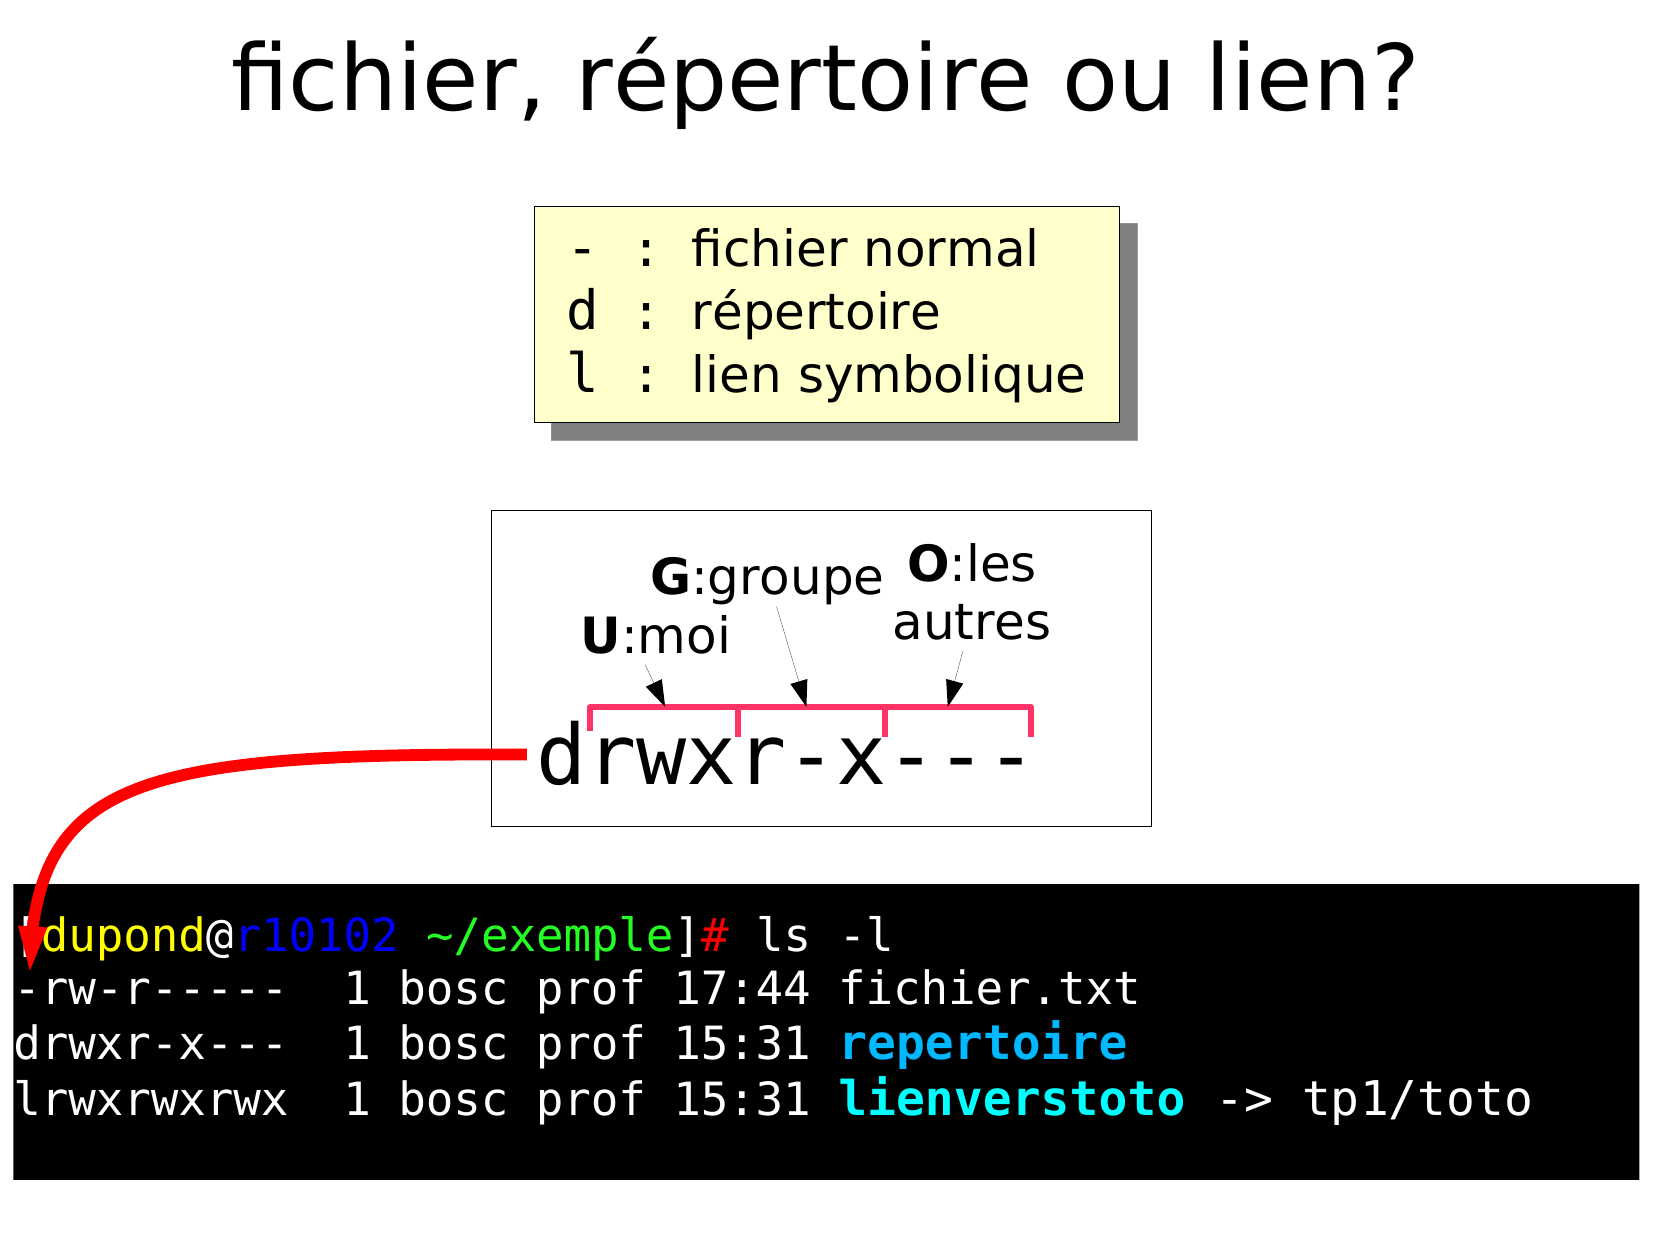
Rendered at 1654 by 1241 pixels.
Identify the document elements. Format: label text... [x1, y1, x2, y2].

title fichier, répertoire ou lien? [0, 17, 1654, 140]
text_box U:moi [580, 606, 732, 665]
text_box [534, 206, 1120, 423]
text_box G:groupe [650, 548, 885, 607]
text_box O:les autres [892, 535, 1052, 652]
text_box [dupond@r10102 ~/exemple]# ls -l -rw-r----- 1 bosc prof 17:44 fichier.txt drwxr-x--- 1 bosc prof 15:31 repertoire lrwxrwxrwx 1 bosc prof 15:31 lienverstoto -> tp1/toto [13, 884, 1640, 1180]
text_box - : fichier normal d : répertoire l : lien symbolique [566, 216, 1088, 406]
text_box drwxr-x--- [536, 706, 1037, 805]
